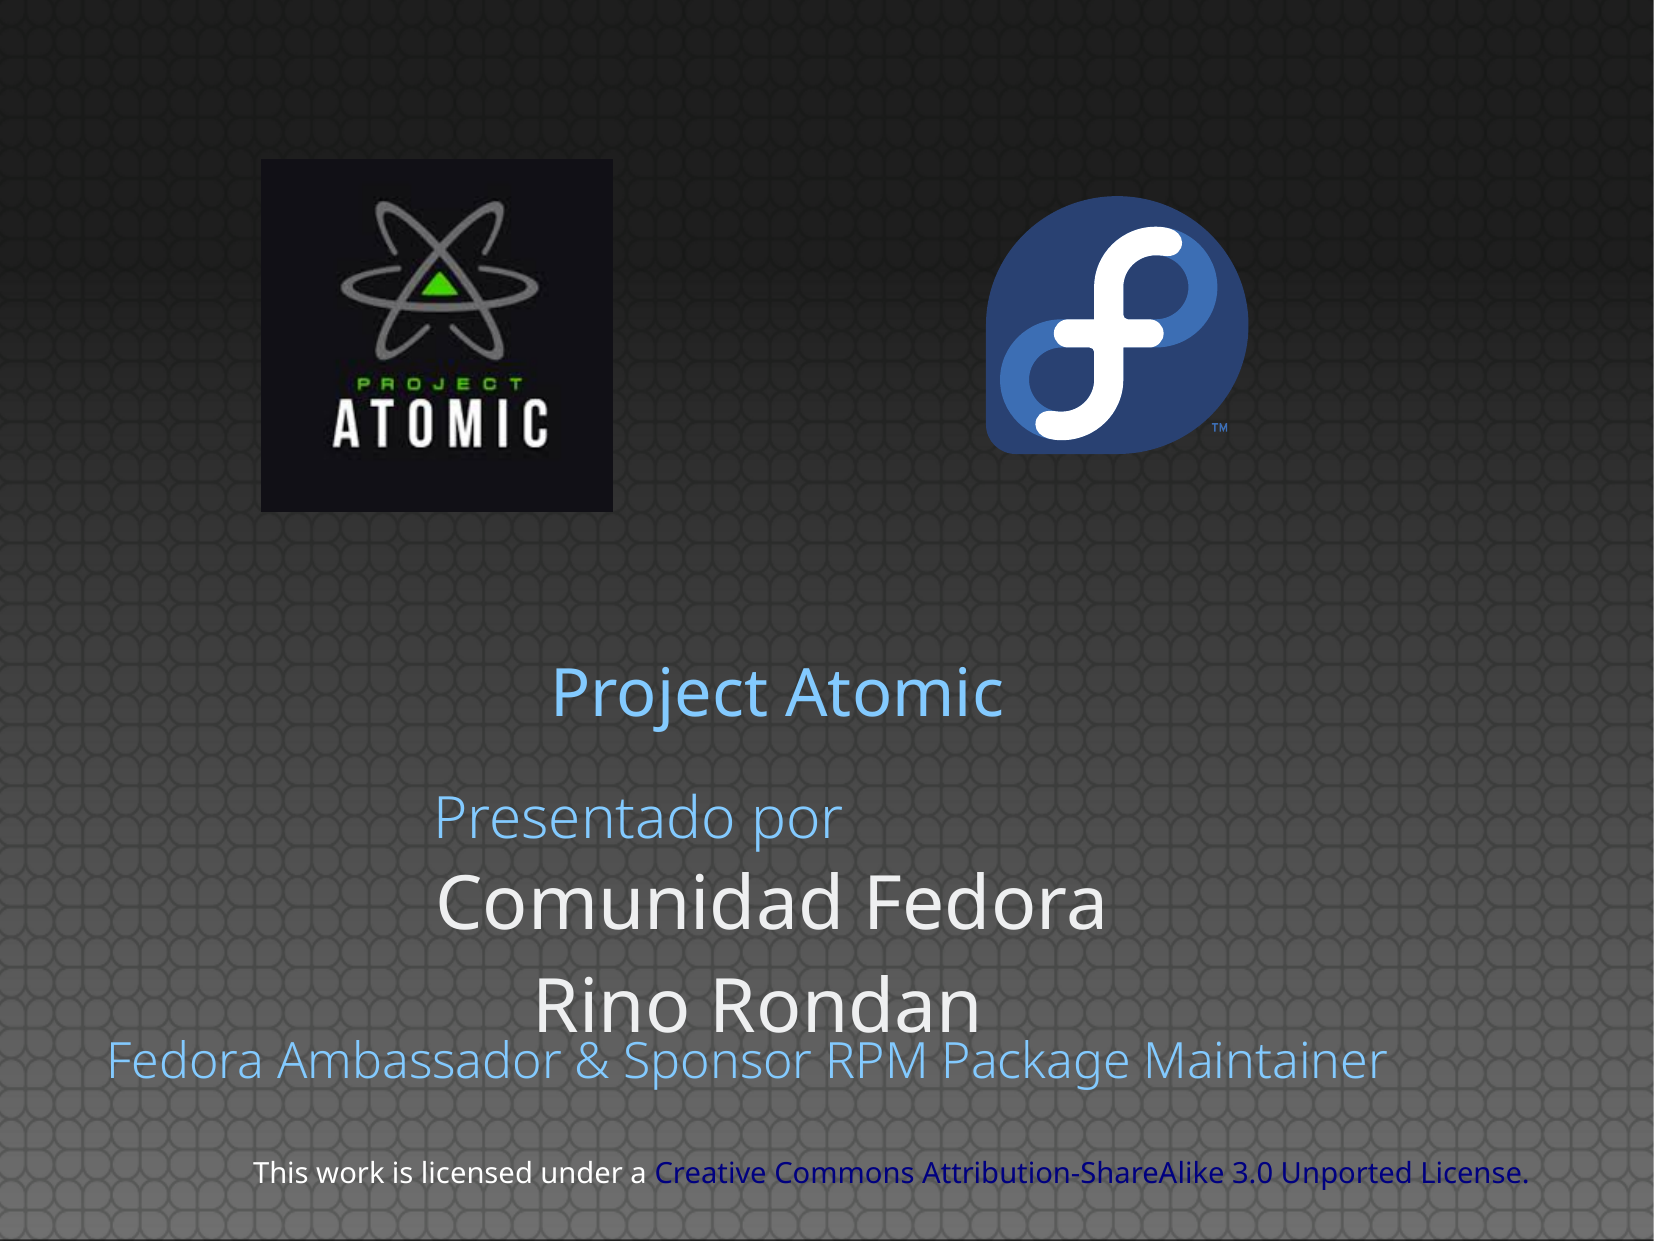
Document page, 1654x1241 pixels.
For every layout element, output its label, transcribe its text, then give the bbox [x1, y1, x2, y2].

text_box Fedora Ambassador & Sponsor RPM Package Maintainer [91, 1018, 1521, 1092]
picture [0, 0, 1654, 1241]
text_box This work is licensed under a Creative Commons Attribution-ShareAlike 3.0 Unported License. [142, 1144, 1546, 1229]
subtitle Project Atomic [473, 594, 1099, 787]
text_box Presentado por [418, 769, 891, 852]
text_box Comunidad Fedora Rino Rondan [420, 842, 1186, 1009]
